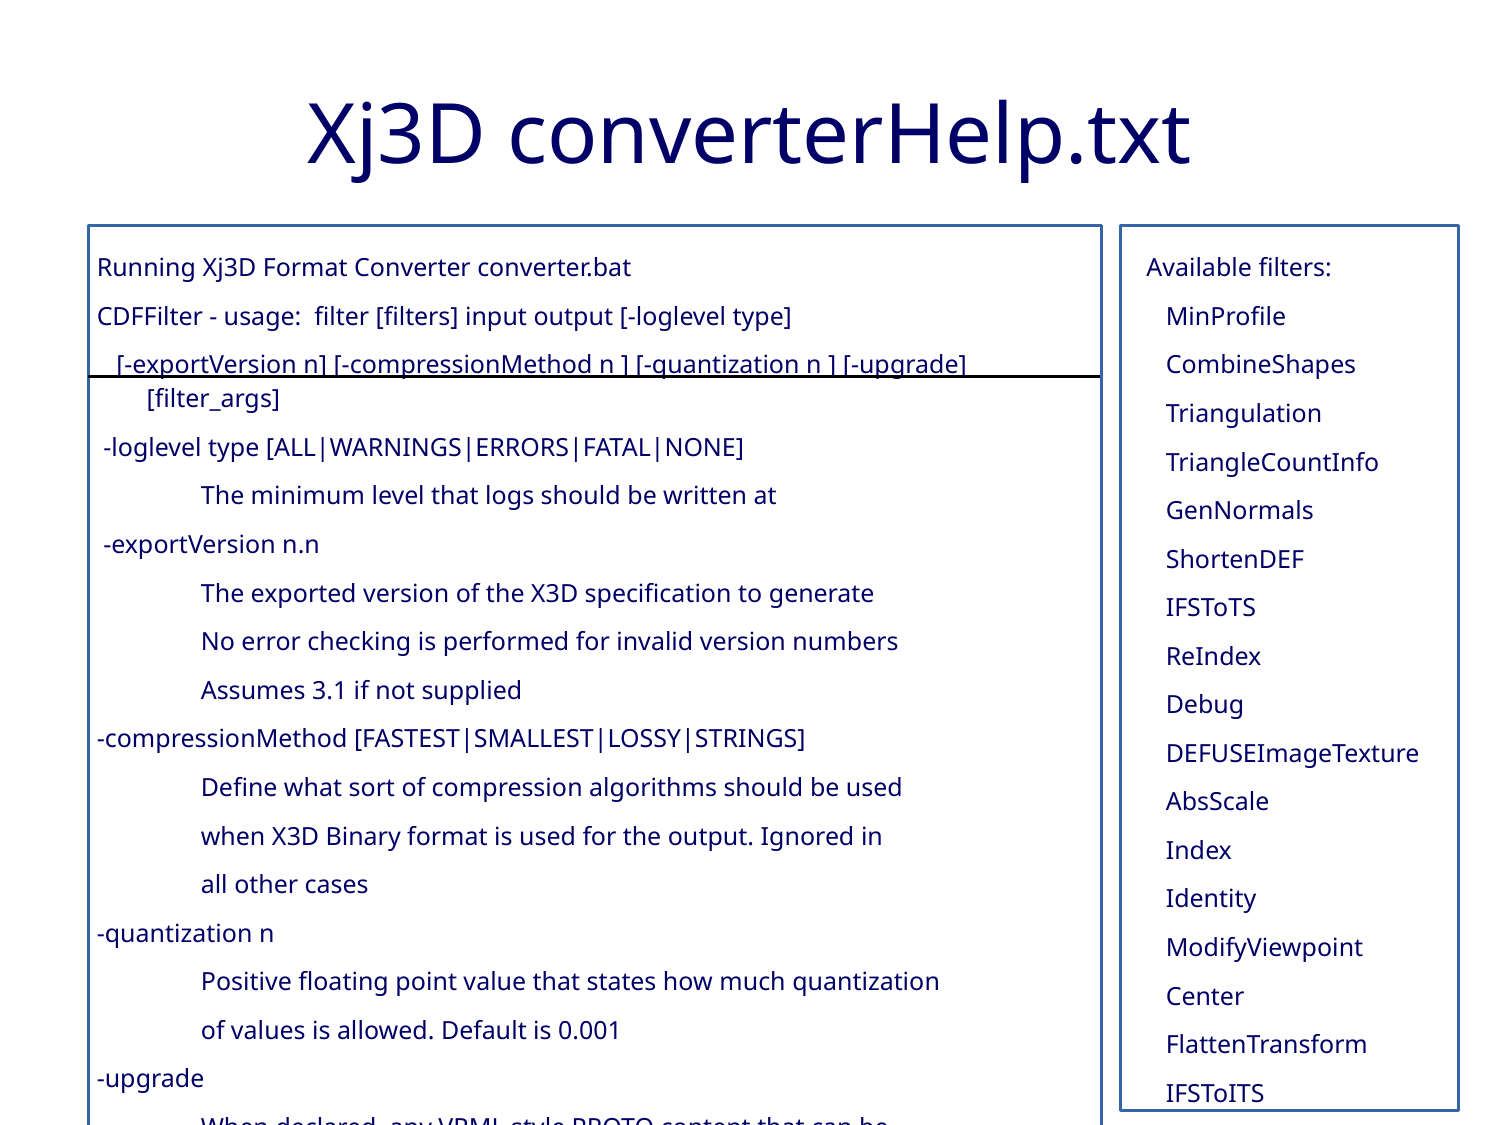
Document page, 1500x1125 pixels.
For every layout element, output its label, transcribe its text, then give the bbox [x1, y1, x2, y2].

list Running Xj3D Format Converter converter.bat CDFFilter - usage: filter [filters] input output [-loglevel type] [-exportVersion n] [-compressionMethod n ] [-quantization n ] [-upgrade] [filter_args] -loglevel type [ALL|WARNINGS|ERRORS|FATAL|NONE] The minimum level that logs should be written at -exportVersion n.n The exported version of the X3D specification to generate No error checking is performed for invalid version numbers Assumes 3.1 if not supplied -compressionMethod [FASTEST|SMALLEST|LOSSY|STRINGS] Define what sort of compression algorithms should be used when X3D Binary format is used for the output. Ignored in all other cases -quantization n Positive floating point value that states how much quantization of values is allowed. Default is 0.001 -upgrade When declared, any VRML style PROTO content that can be upgraded to X3D native nodes, will be [88, 225, 1102, 1091]
title Xj3D converterHelp.txt [112, 37, 1388, 226]
list Available filters: MinProfile CombineShapes Triangulation TriangleCountInfo GenNormals ShortenDEF IFSToTS ReIndex Debug DEFUSEImageTexture AbsScale Index Identity ModifyViewpoint Center FlattenTransform IFSToITS [1120, 225, 1459, 1088]
